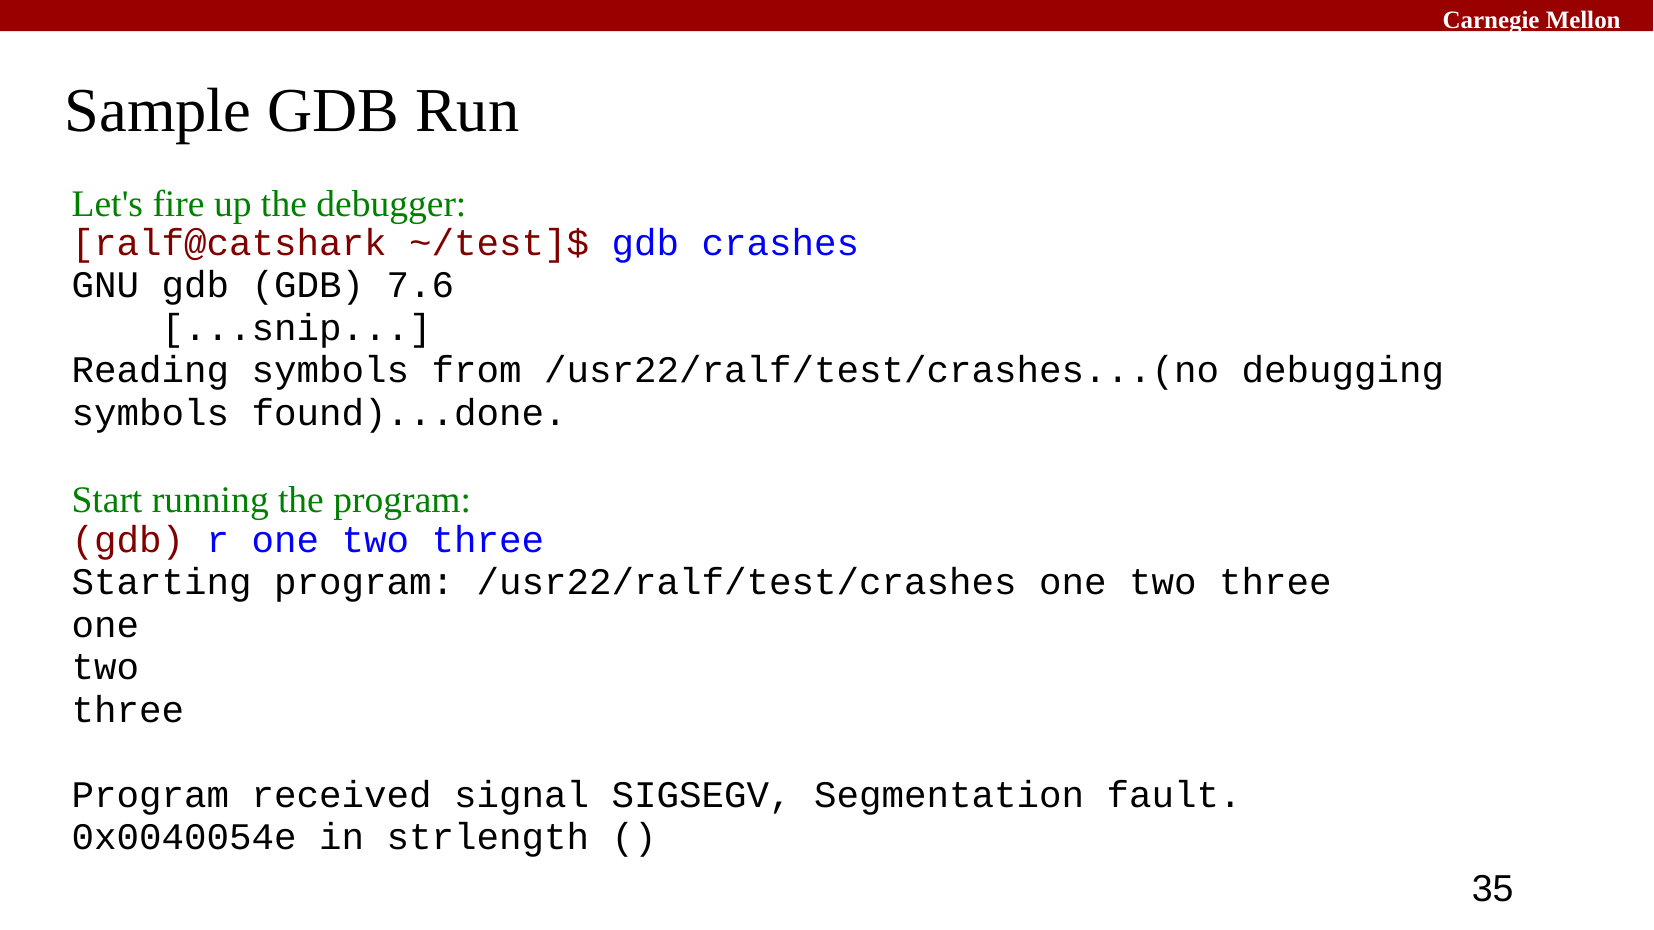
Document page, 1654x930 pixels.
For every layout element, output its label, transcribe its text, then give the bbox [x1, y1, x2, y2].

subtitle Let's fire up the debugger: [ralf@catshark ~/test]$ gdb crashes GNU gdb (GDB) 7.6 [...snip...] Reading symbols from /usr22/ralf/test/crashes...(no debugging symbols found)...done. Start running the program: (gdb) r one two three Starting program: /usr22/ralf/test/crashes one two three one two three Program received signal SIGSEGV, Segmentation fault. 0x0040054e in strlength () [71, 182, 1576, 861]
title Sample GDB Run [64, 58, 1576, 163]
